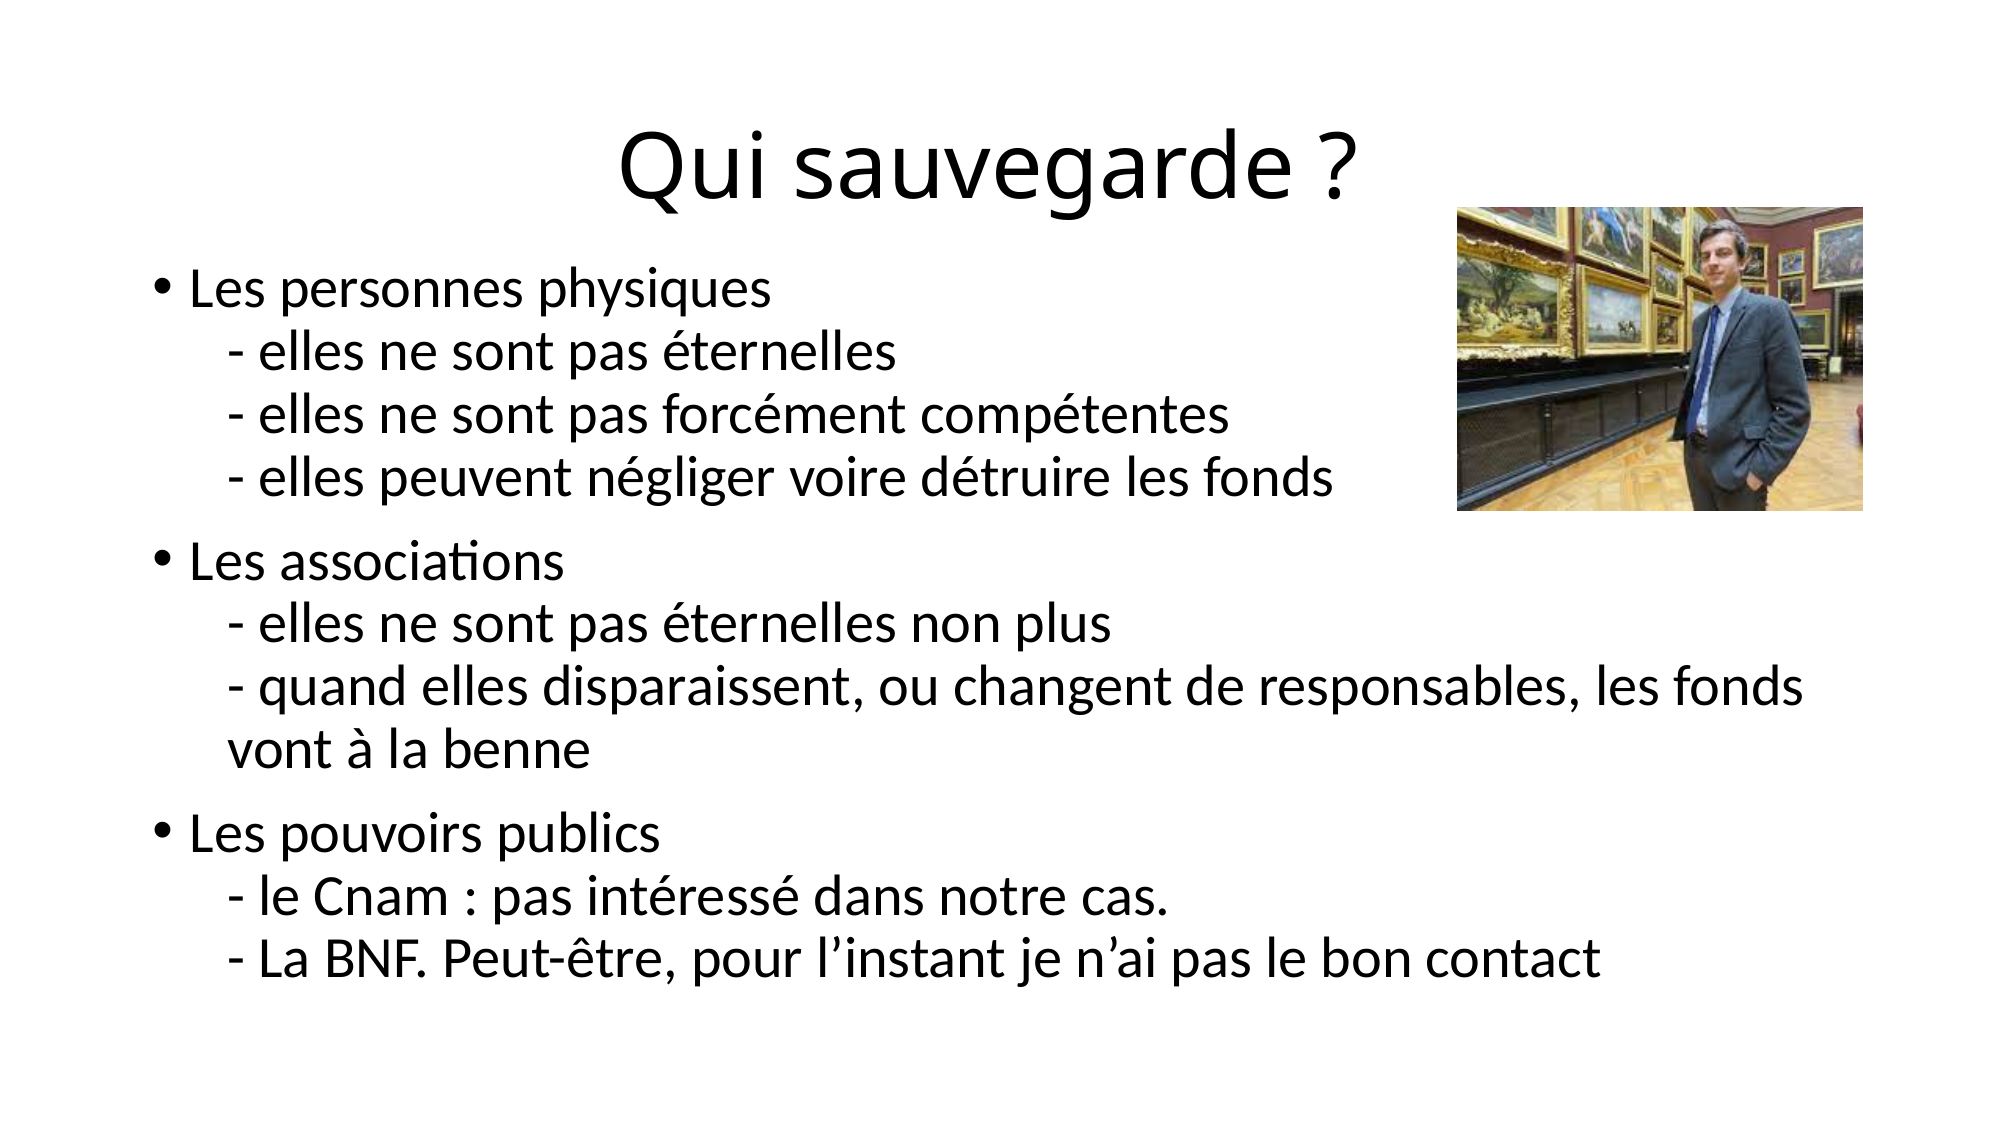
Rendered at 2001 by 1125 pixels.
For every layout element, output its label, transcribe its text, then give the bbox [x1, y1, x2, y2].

title Qui sauvegarde ? [137, 59, 1863, 250]
picture [1457, 207, 1863, 512]
list Les personnes physiques - elles ne sont pas éternelles - elles ne sont pas forcément compétentes - elles peuvent négliger voire détruire les fonds Les associations - elles ne sont pas éternelles non plus - quand elles disparaissent, ou changent de responsables, les fonds vont à la benne Les pouvoirs publics - le Cnam : pas intéressé dans notre cas. - La BNF. Peut-être, pour l’instant je n’ai pas le bon contact [137, 250, 1863, 1048]
